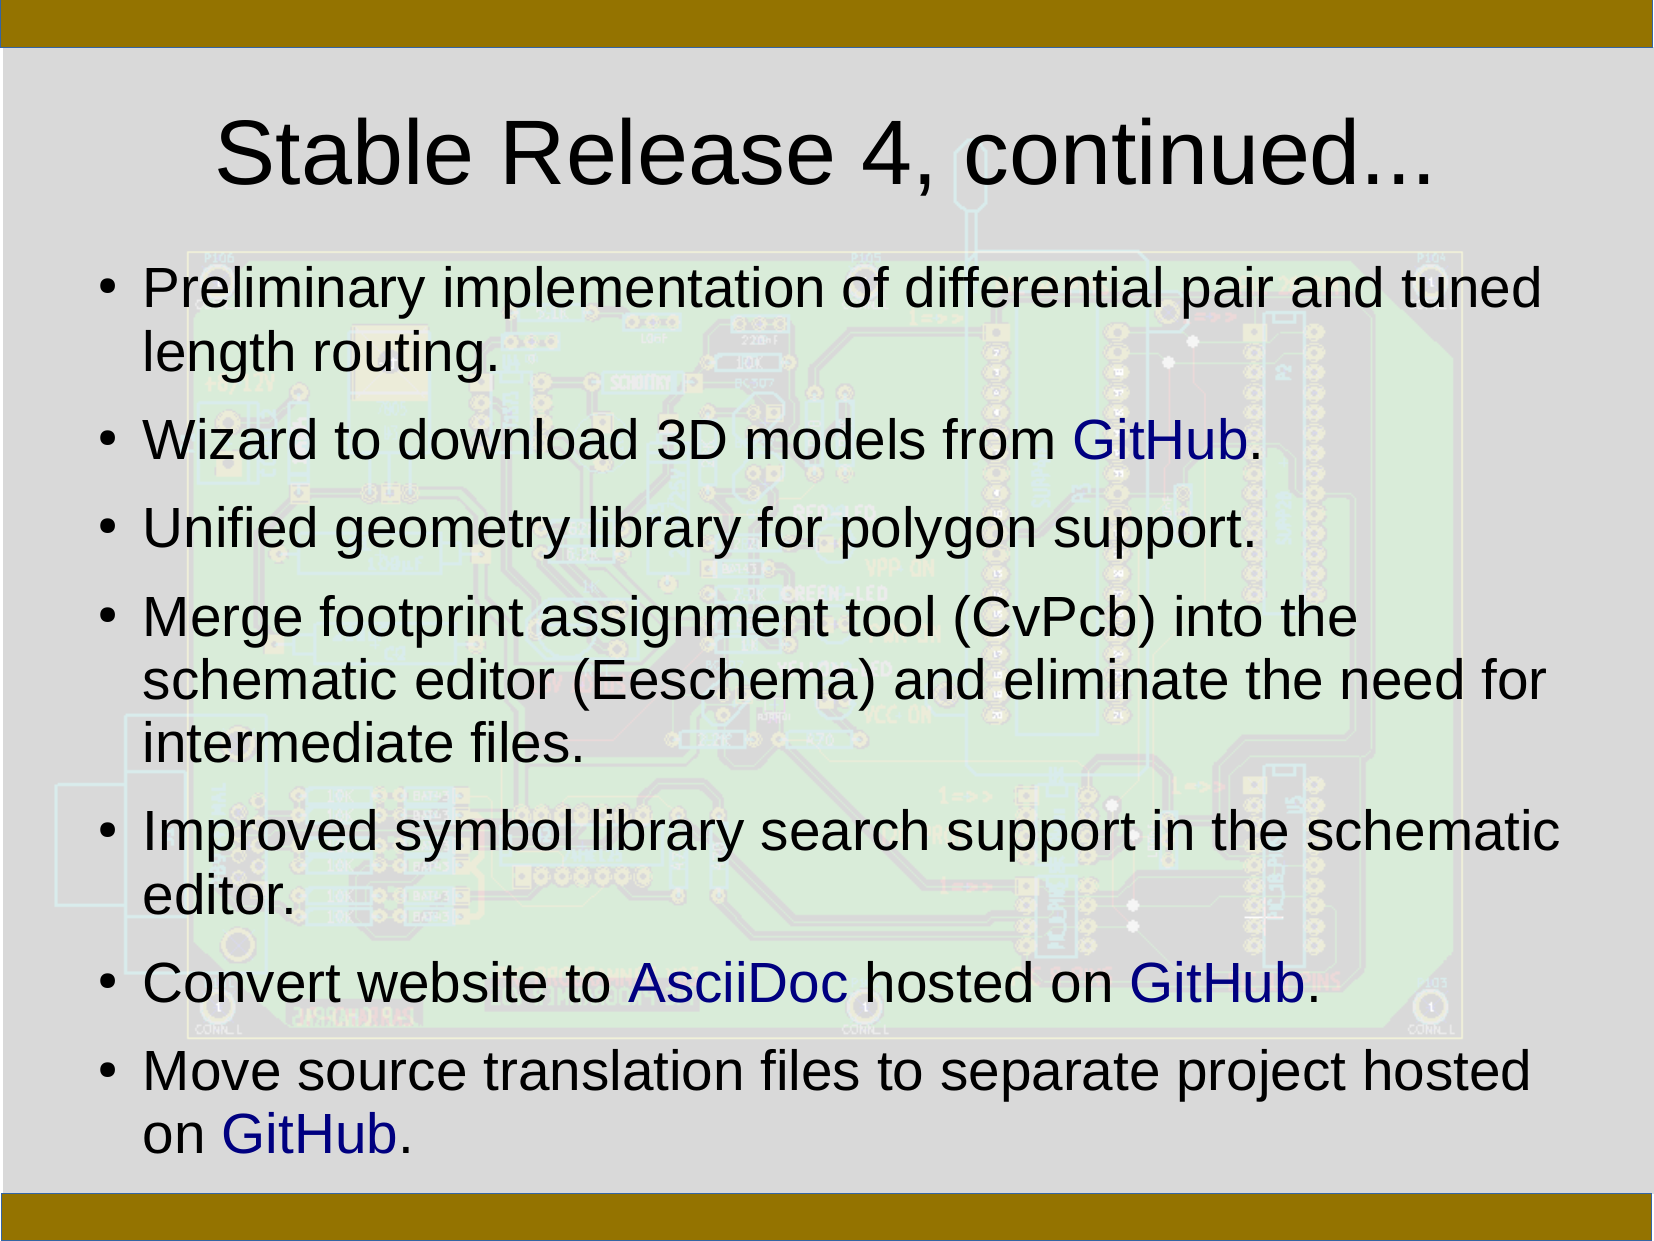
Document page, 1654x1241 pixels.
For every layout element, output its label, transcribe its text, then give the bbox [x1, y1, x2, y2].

list Preliminary implementation of differential pair and tuned length routing. Wizard to download 3D models from GitHub. Unified geometry library for polygon support. Merge footprint assignment tool (CvPcb) into the schematic editor (Eeschema) and eliminate the need for intermediate files. Improved symbol library search support in the schematic editor. Convert website to AsciiDoc hosted on GitHub. Move source translation files to separate project hosted on GitHub. [82, 256, 1576, 1171]
text_box [1, 1193, 1652, 1241]
picture [3, 47, 1654, 1194]
text_box [0, 0, 1653, 48]
title Stable Release 4, continued... [82, 49, 1571, 256]
